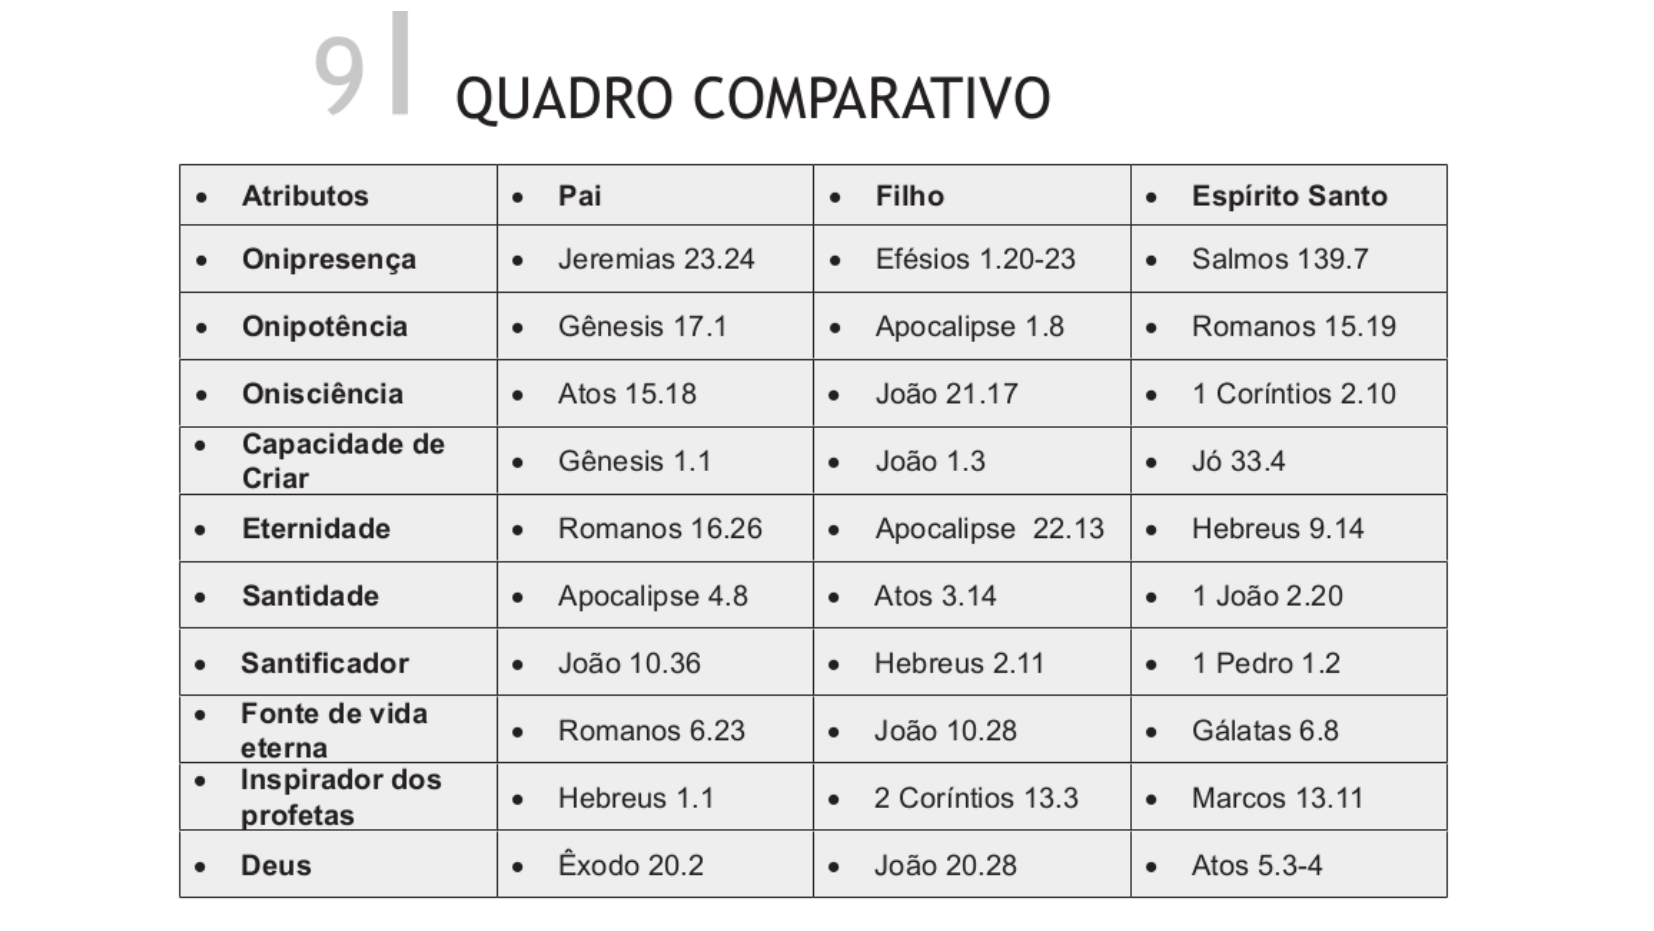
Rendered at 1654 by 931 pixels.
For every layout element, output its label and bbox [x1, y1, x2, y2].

picture [118, 11, 1465, 903]
